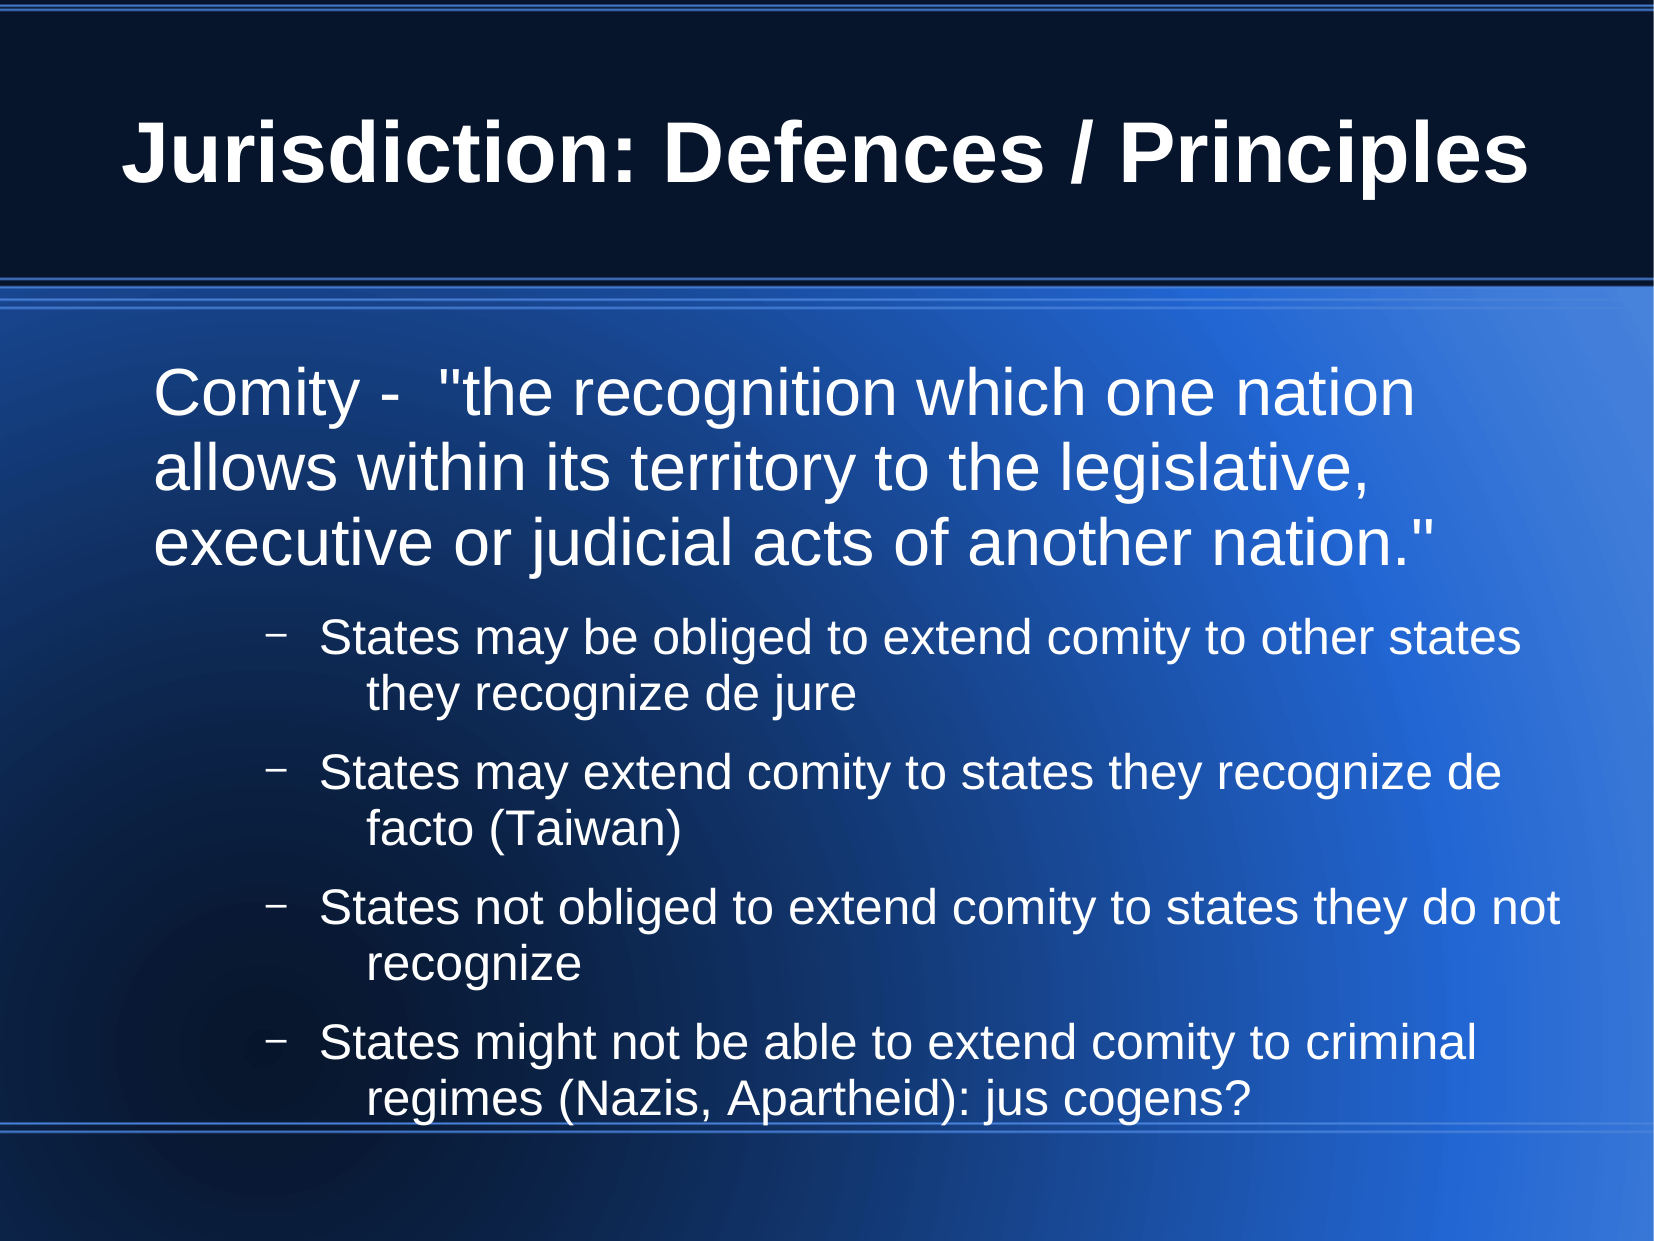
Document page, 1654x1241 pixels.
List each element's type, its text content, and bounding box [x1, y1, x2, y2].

title Jurisdiction: Defences / Principles [82, 49, 1571, 257]
picture [0, 0, 1654, 1241]
list Comity - "the recognition which one nation allows within its territory to the legislative, executive or judicial acts of another nation." States may be obliged to extend comity to other states they recognize de jure States may extend comity to states they recognize de facto (Taiwan) States not obliged to extend comity to states they do not recognize States might not be able to extend comity to criminal regimes (Nazis, Apartheid): jus cogens? [82, 355, 1571, 1126]
